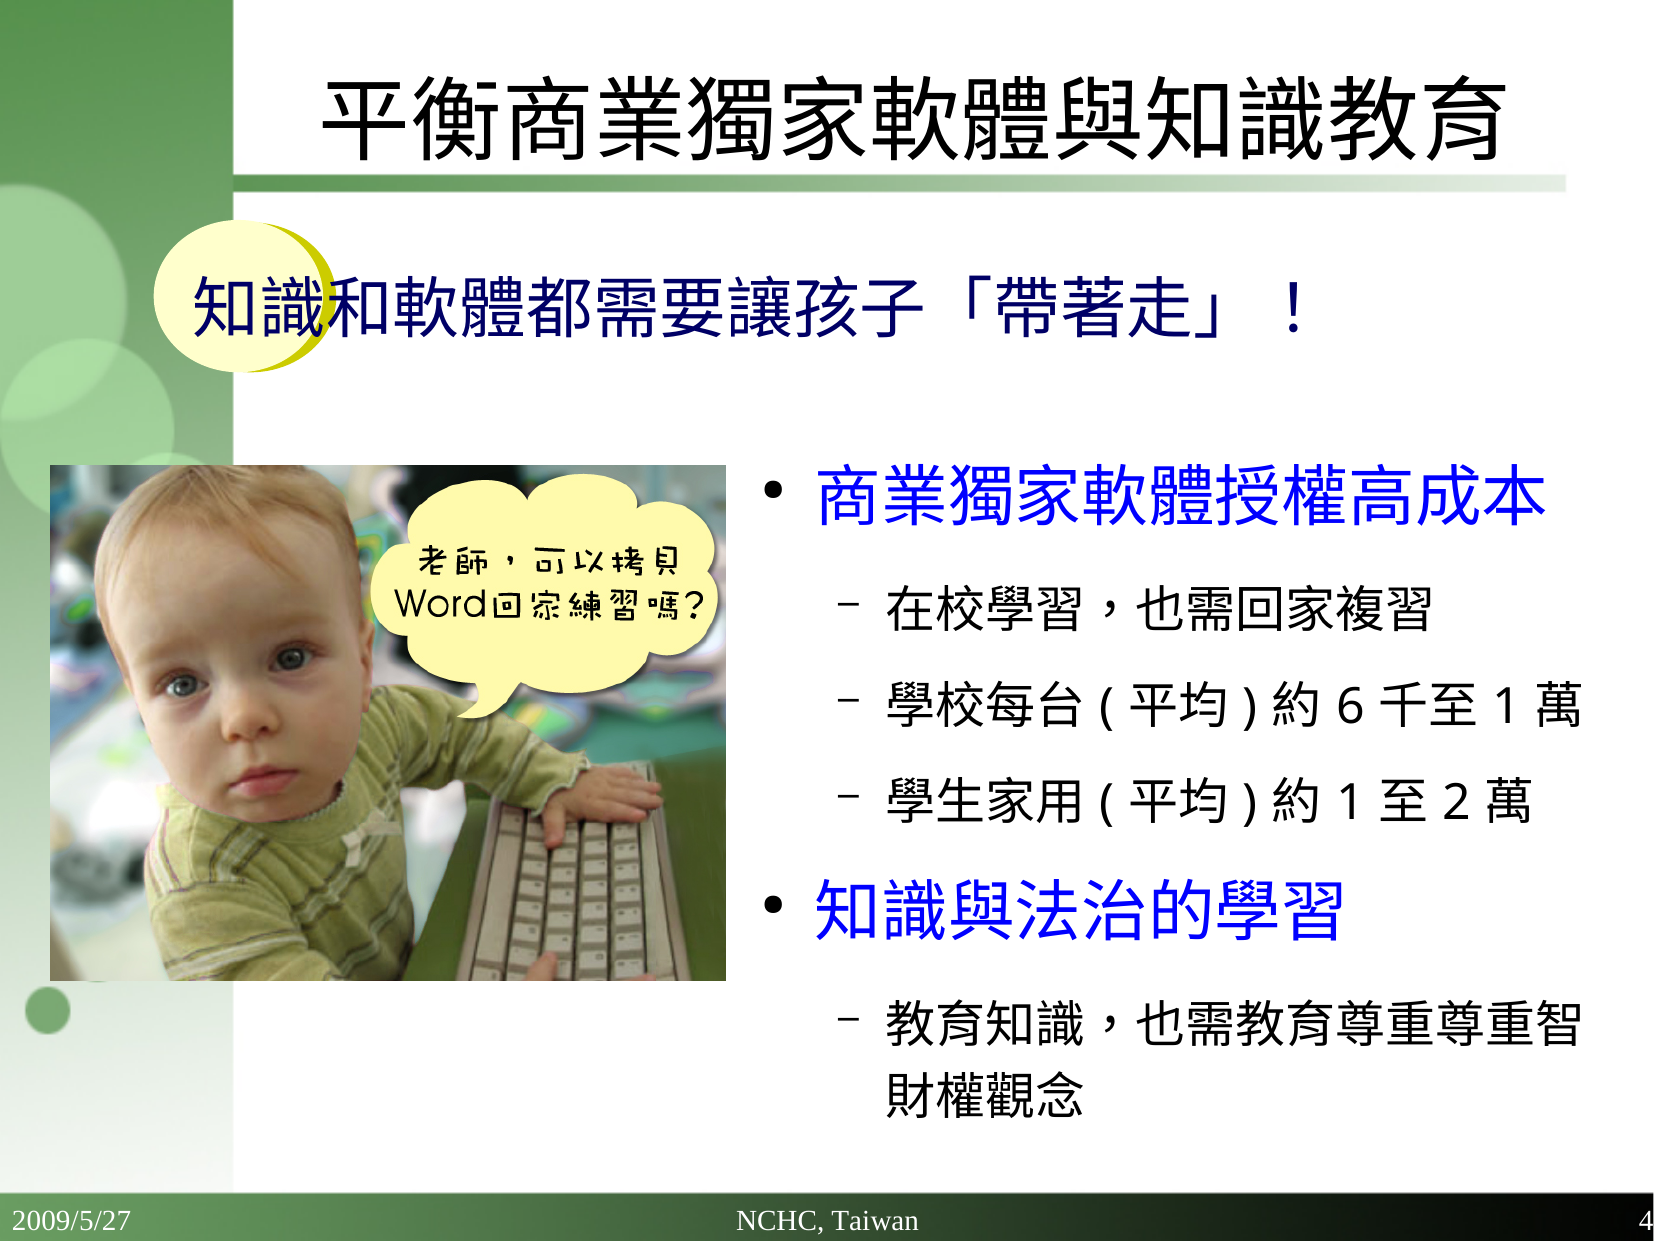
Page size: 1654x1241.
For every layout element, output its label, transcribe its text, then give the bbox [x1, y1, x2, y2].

picture [0, 0, 1654, 1241]
text_box [192, 360, 298, 373]
title 平衡商業獨家軟體與知識教育 [236, 49, 1595, 178]
text_box 知識和軟體都需要讓孩子「帶著走」！ [177, 247, 1406, 360]
list 商業獨家軟體授權高成本 在校學習，也需回家複習 學校每台(平均)約6千至1萬 學生家用(平均)約1至2萬 知識與法治的學習 教育知識，也需教育尊重尊重智財權觀念 [743, 442, 1625, 1099]
text_box [153, 219, 315, 349]
